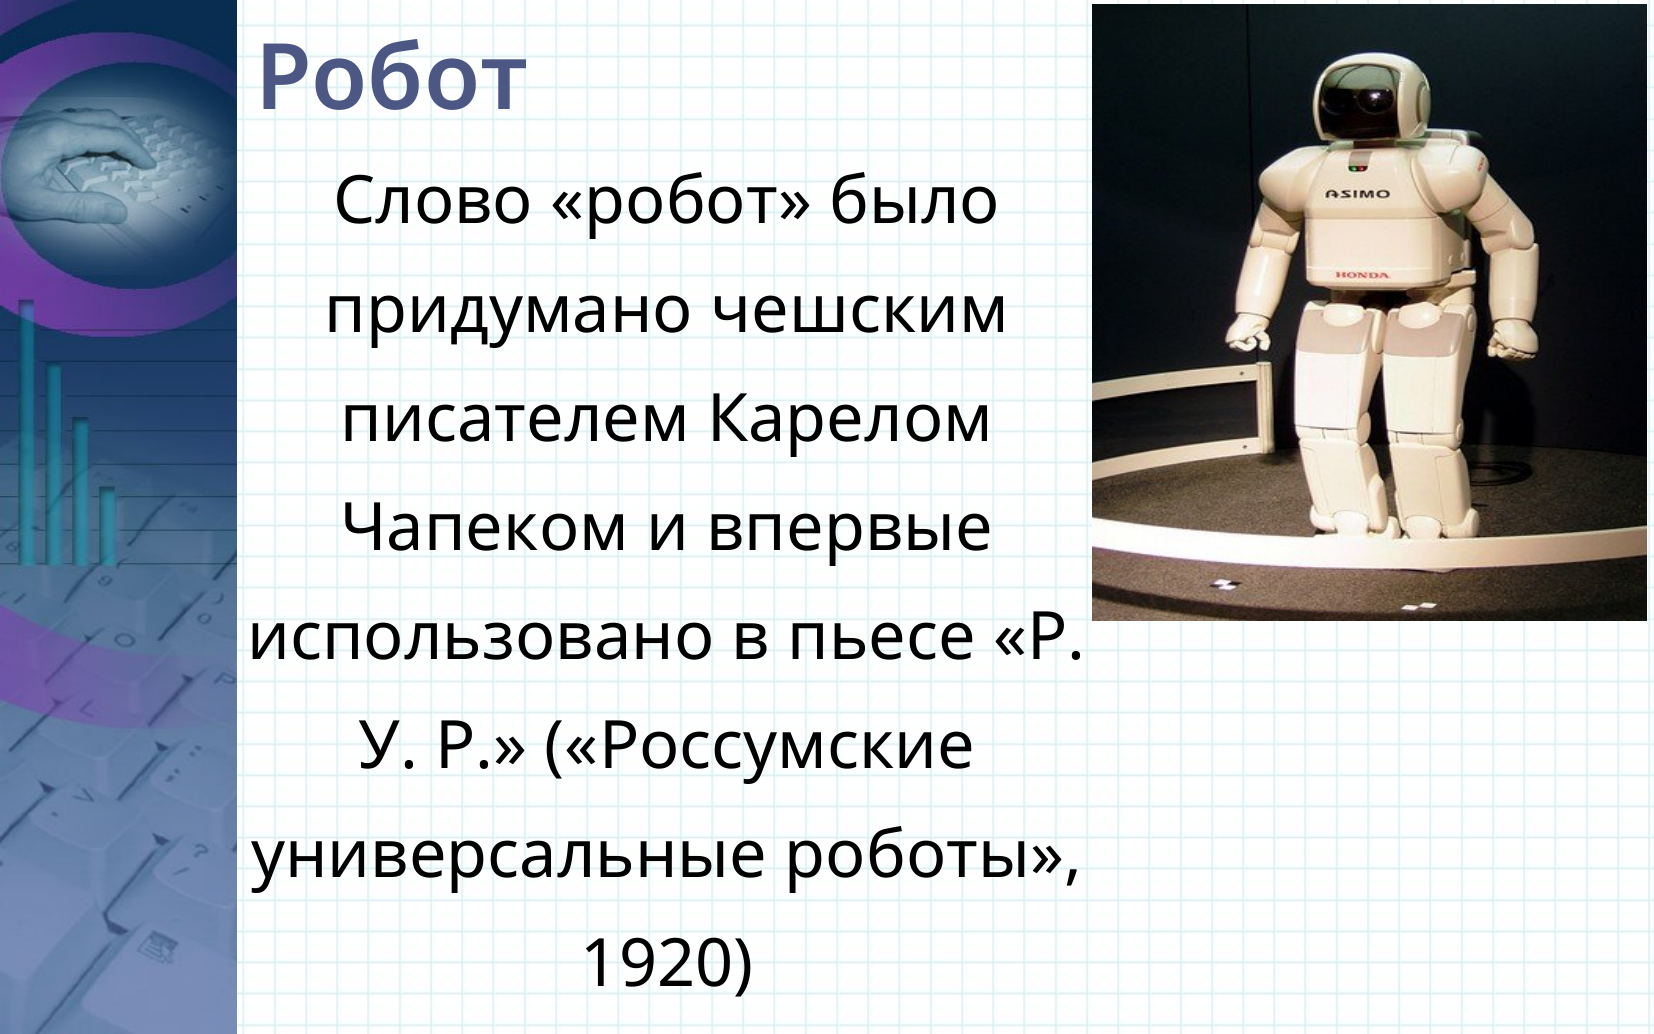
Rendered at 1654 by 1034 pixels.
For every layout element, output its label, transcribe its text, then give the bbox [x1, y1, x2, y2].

subtitle Слово «робот» было придумано чешским писателем Карелом Чапеком и впервые использовано в пьесе «Р. У. Р.» («Россумские универсальные роботы», 1920) [206, 147, 1093, 993]
title Робот [254, 0, 1640, 147]
picture [0, 0, 1654, 1034]
